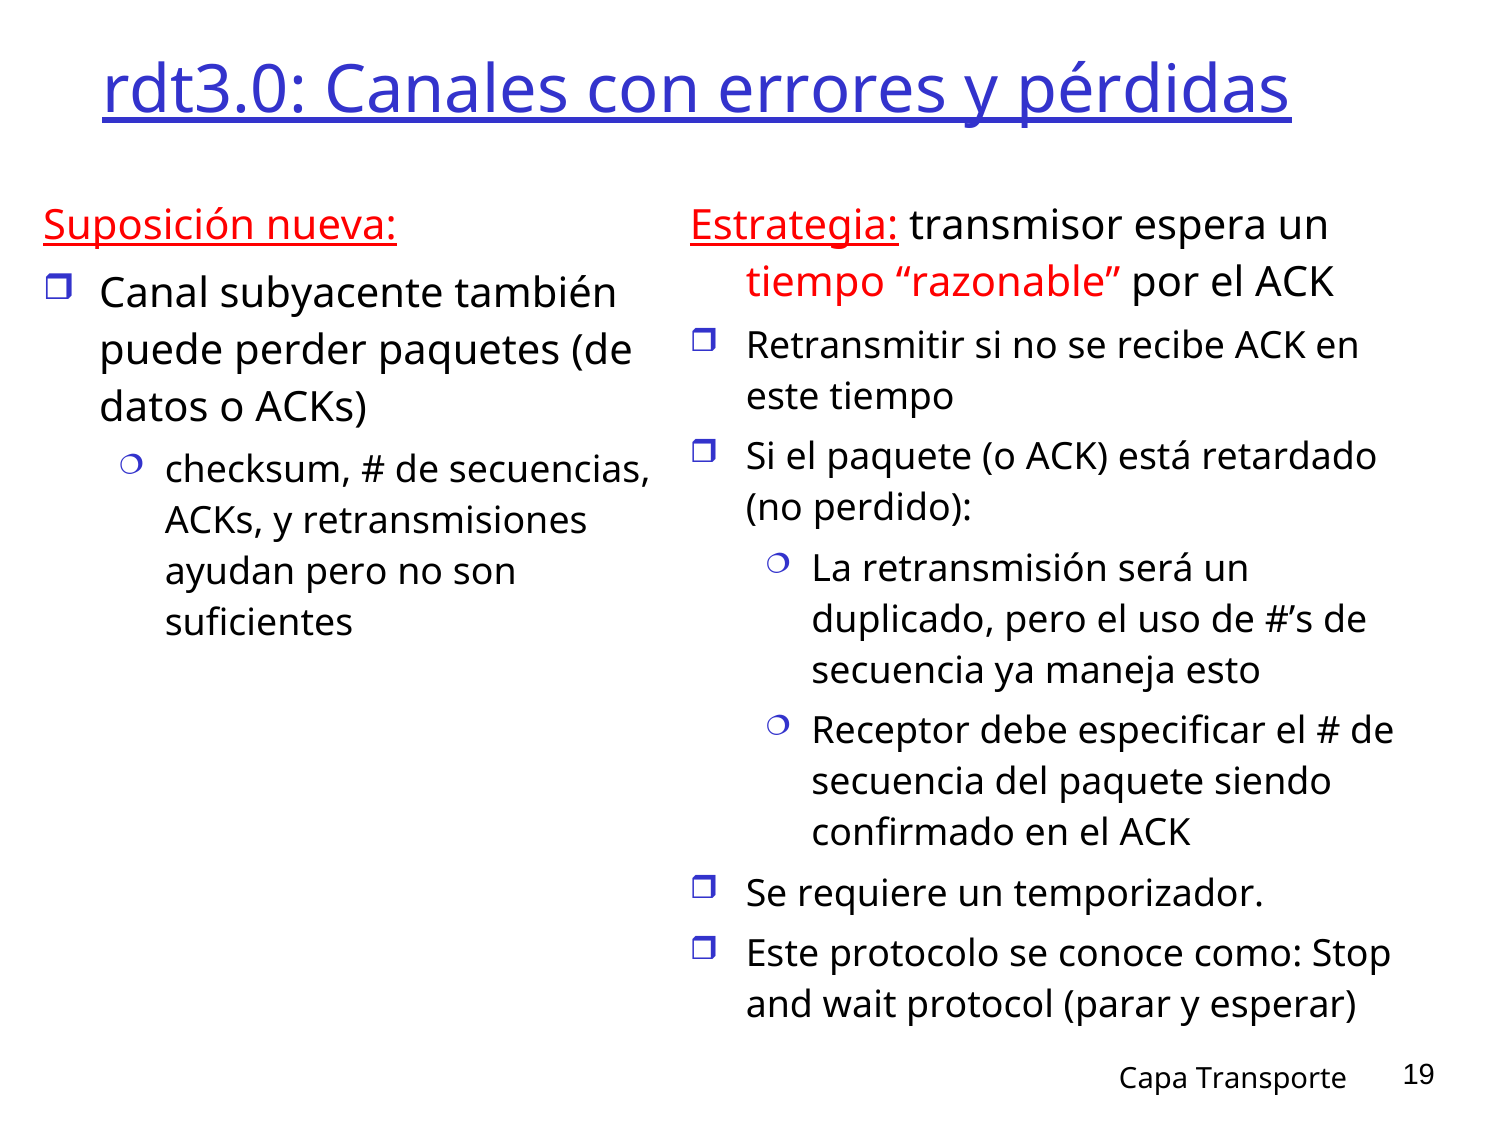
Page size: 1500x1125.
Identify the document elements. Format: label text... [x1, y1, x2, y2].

title rdt3.0: Canales con errores y pérdidas [87, 15, 1463, 158]
list Suposición nueva: Canal subyacente también puede perder paquetes (de datos o ACKs)‏ checksum, # de secuencias, ACKs, y retransmisiones ayudan pero no son suficientes [28, 187, 675, 1041]
list Estrategia: transmisor espera un tiempo “razonable” por el ACK Retransmitir si no se recibe ACK en este tiempo Si el paquete (o ACK) está retardado (no perdido): La retransmisión será un duplicado, pero el uso de #’s de secuencia ya maneja esto Receptor debe especificar el # de secuencia del paquete siendo confirmado en el ACK Se requiere un temporizador. Este protocolo se conoce como: Stop and wait protocol (parar y esperar)‏ [675, 187, 1426, 1041]
